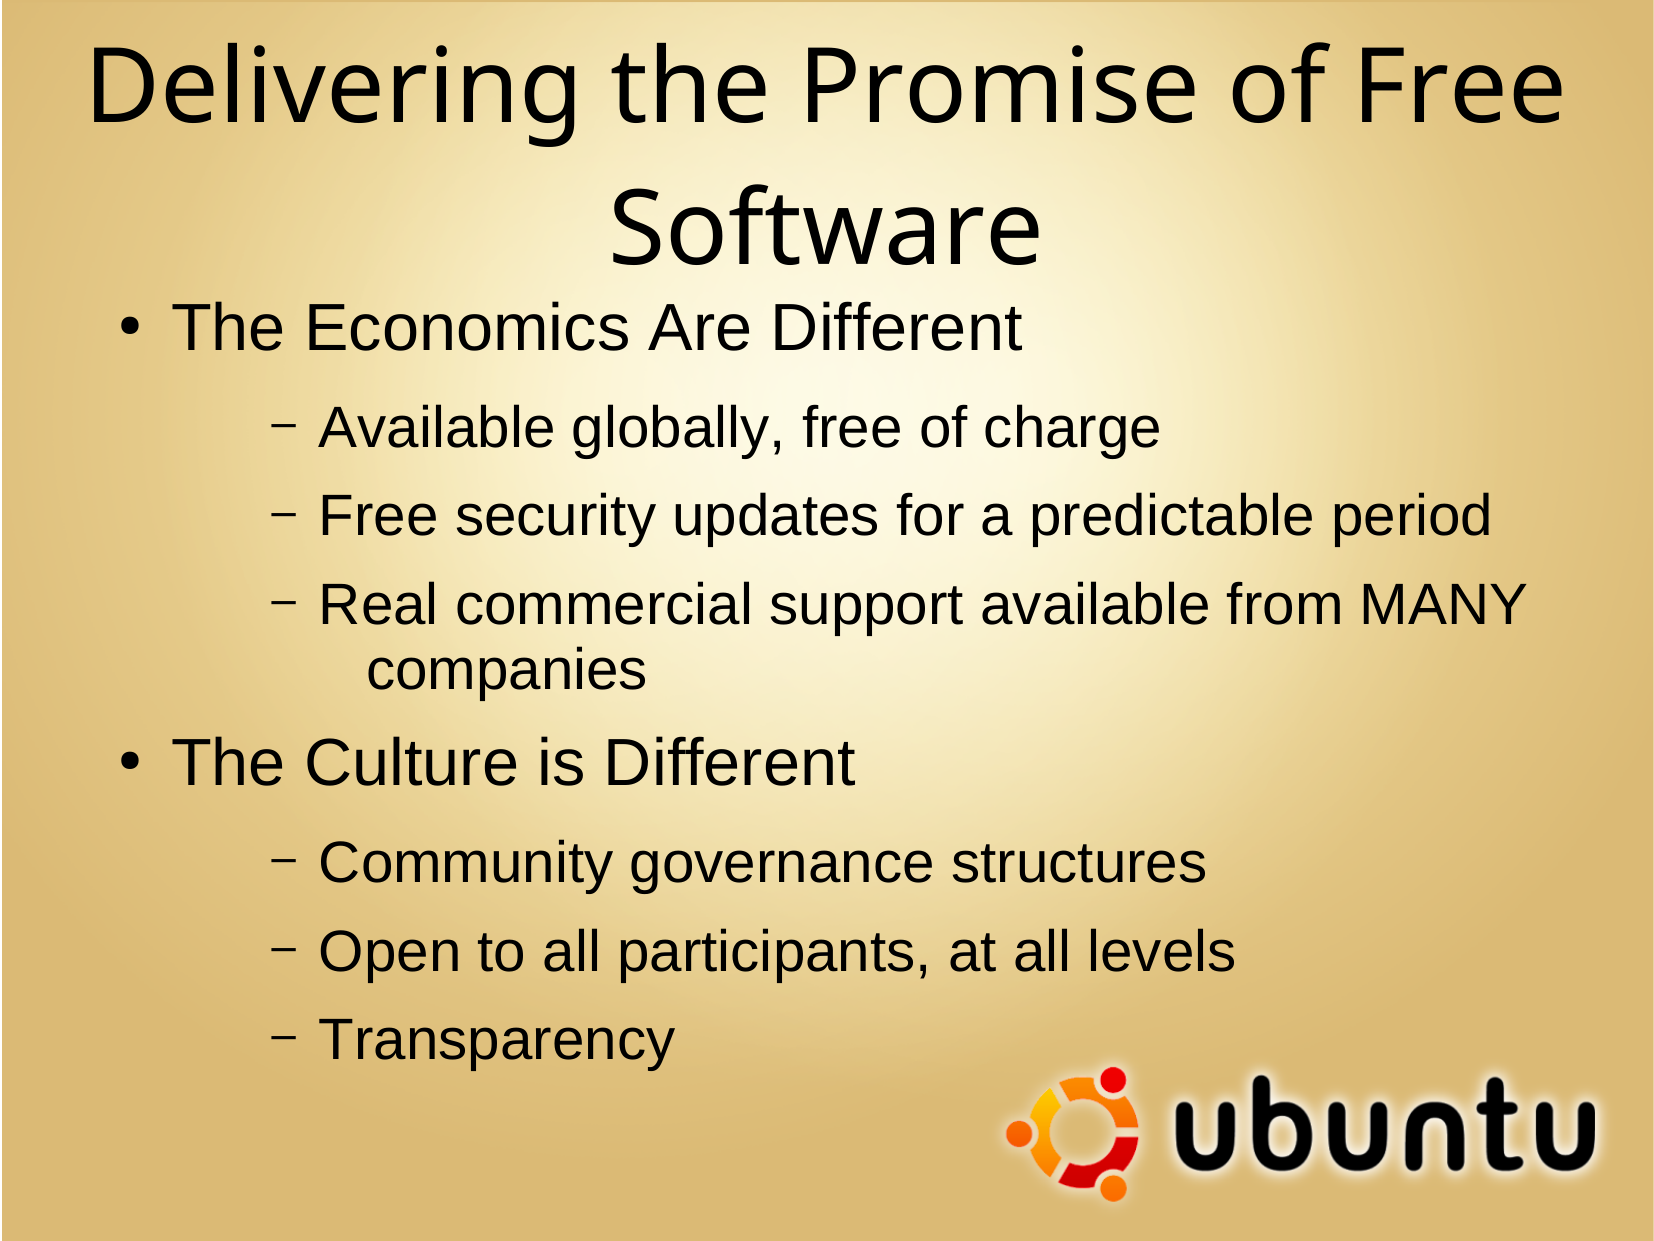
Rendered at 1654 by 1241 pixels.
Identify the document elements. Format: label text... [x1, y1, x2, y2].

picture [2, 0, 1654, 1241]
list The Economics Are Different Available globally, free of charge Free security updates for a predictable period Real commercial support available from MANY companies The Culture is Different Community governance structures Open to all participants, at all levels Transparency [82, 290, 1571, 1109]
title Delivering the Promise of Free Software [82, 49, 1571, 257]
